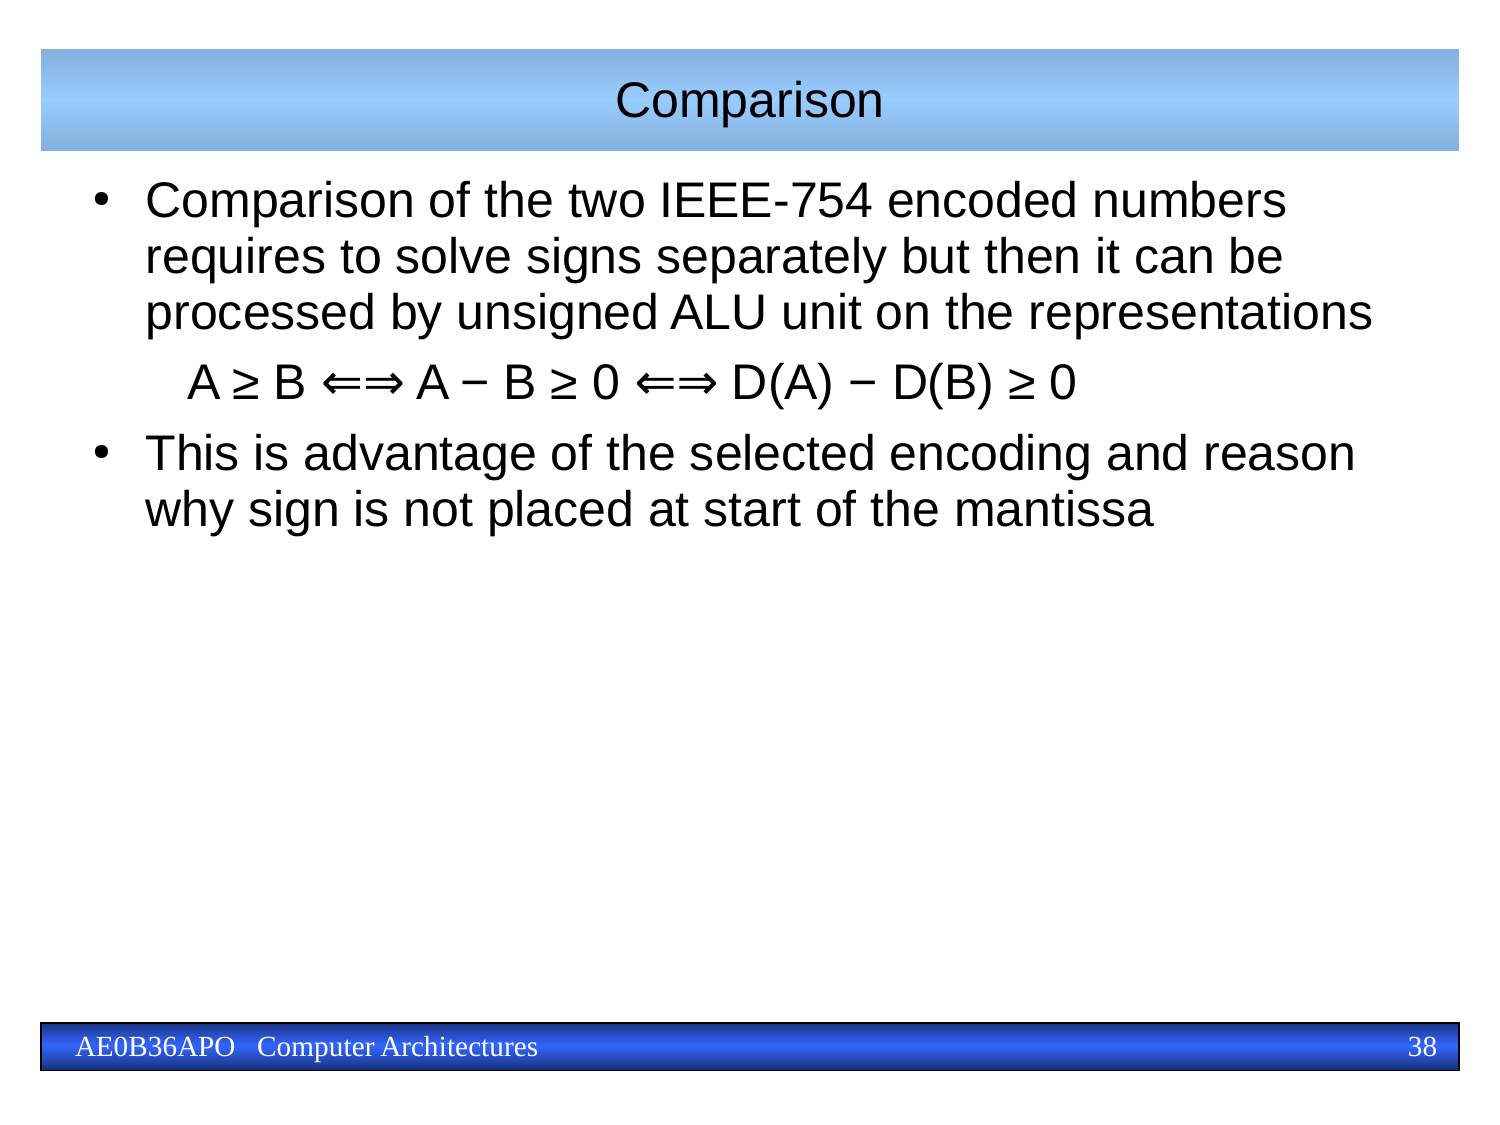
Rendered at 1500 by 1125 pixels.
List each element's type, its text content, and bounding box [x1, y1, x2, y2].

title Comparison [41, 49, 1459, 151]
list Comparison of the two IEEE-754 encoded numbers requires to solve signs separately but then it can be processed by unsigned ALU unit on the representations A ≥ B ⇐⇒ A − B ≥ 0 ⇐⇒ D(A) − D(B) ≥ 0 This is advantage of the selected encoding and reason why sign is not placed at start of the mantissa [75, 172, 1426, 916]
